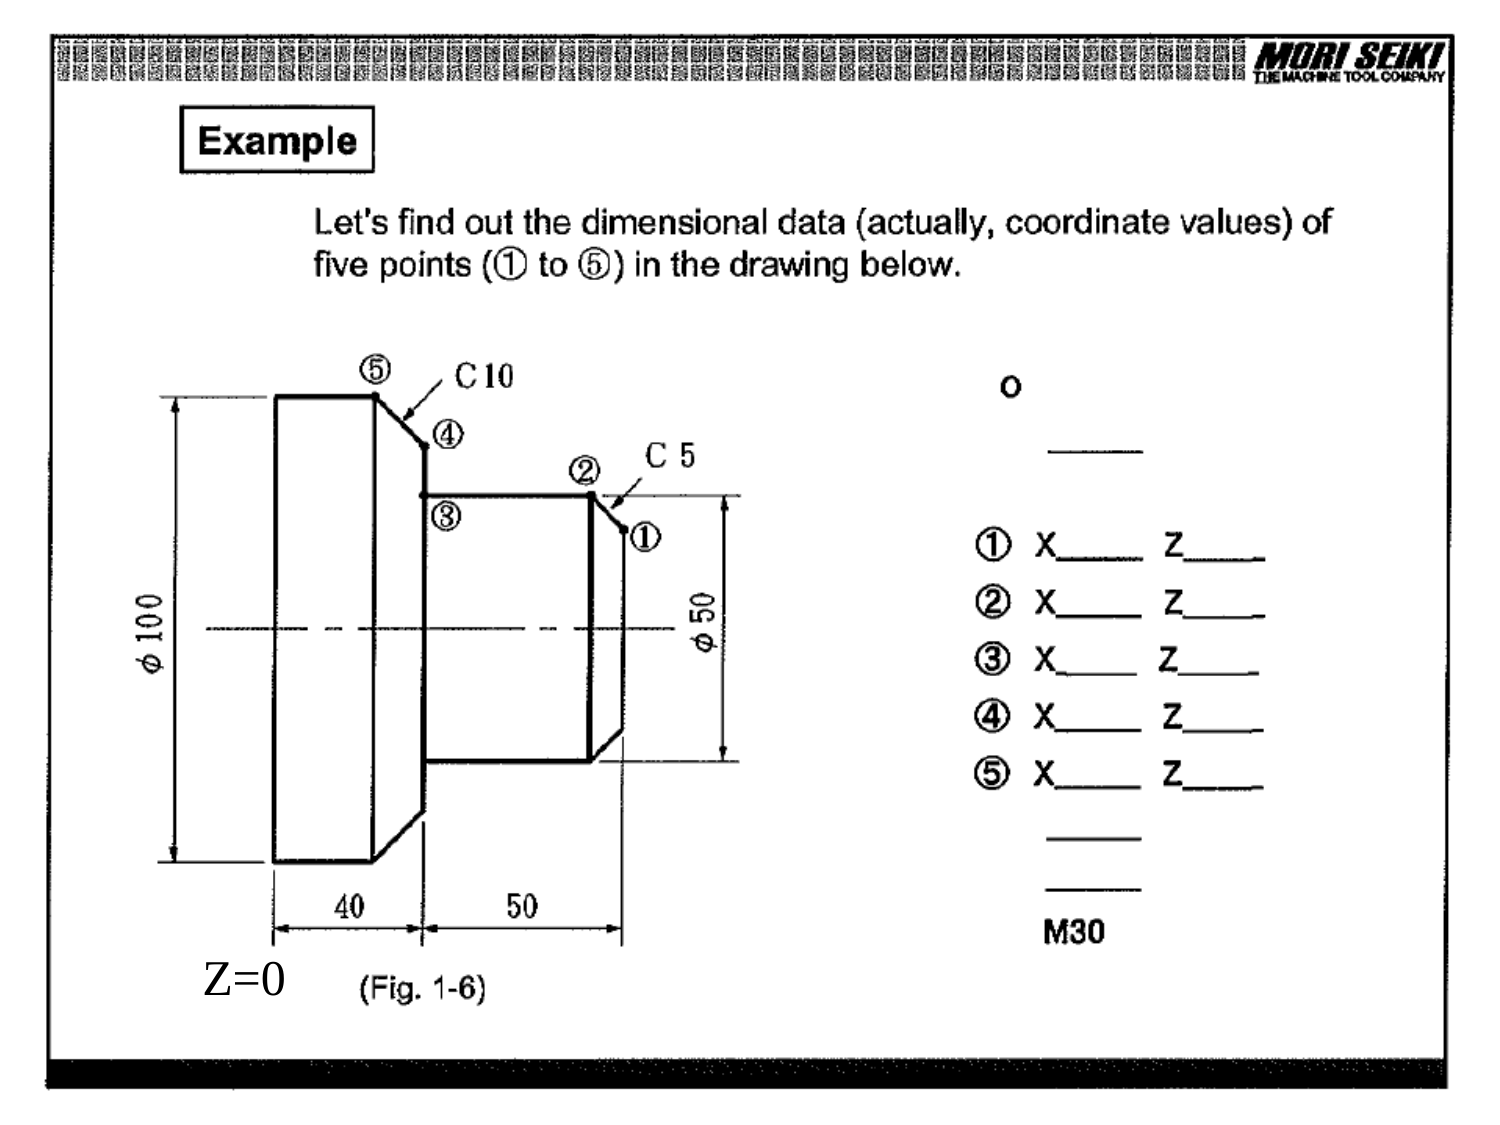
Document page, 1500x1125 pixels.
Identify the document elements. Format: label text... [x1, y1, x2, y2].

text_box Z=0 [187, 937, 301, 1013]
picture [0, 0, 1500, 1125]
